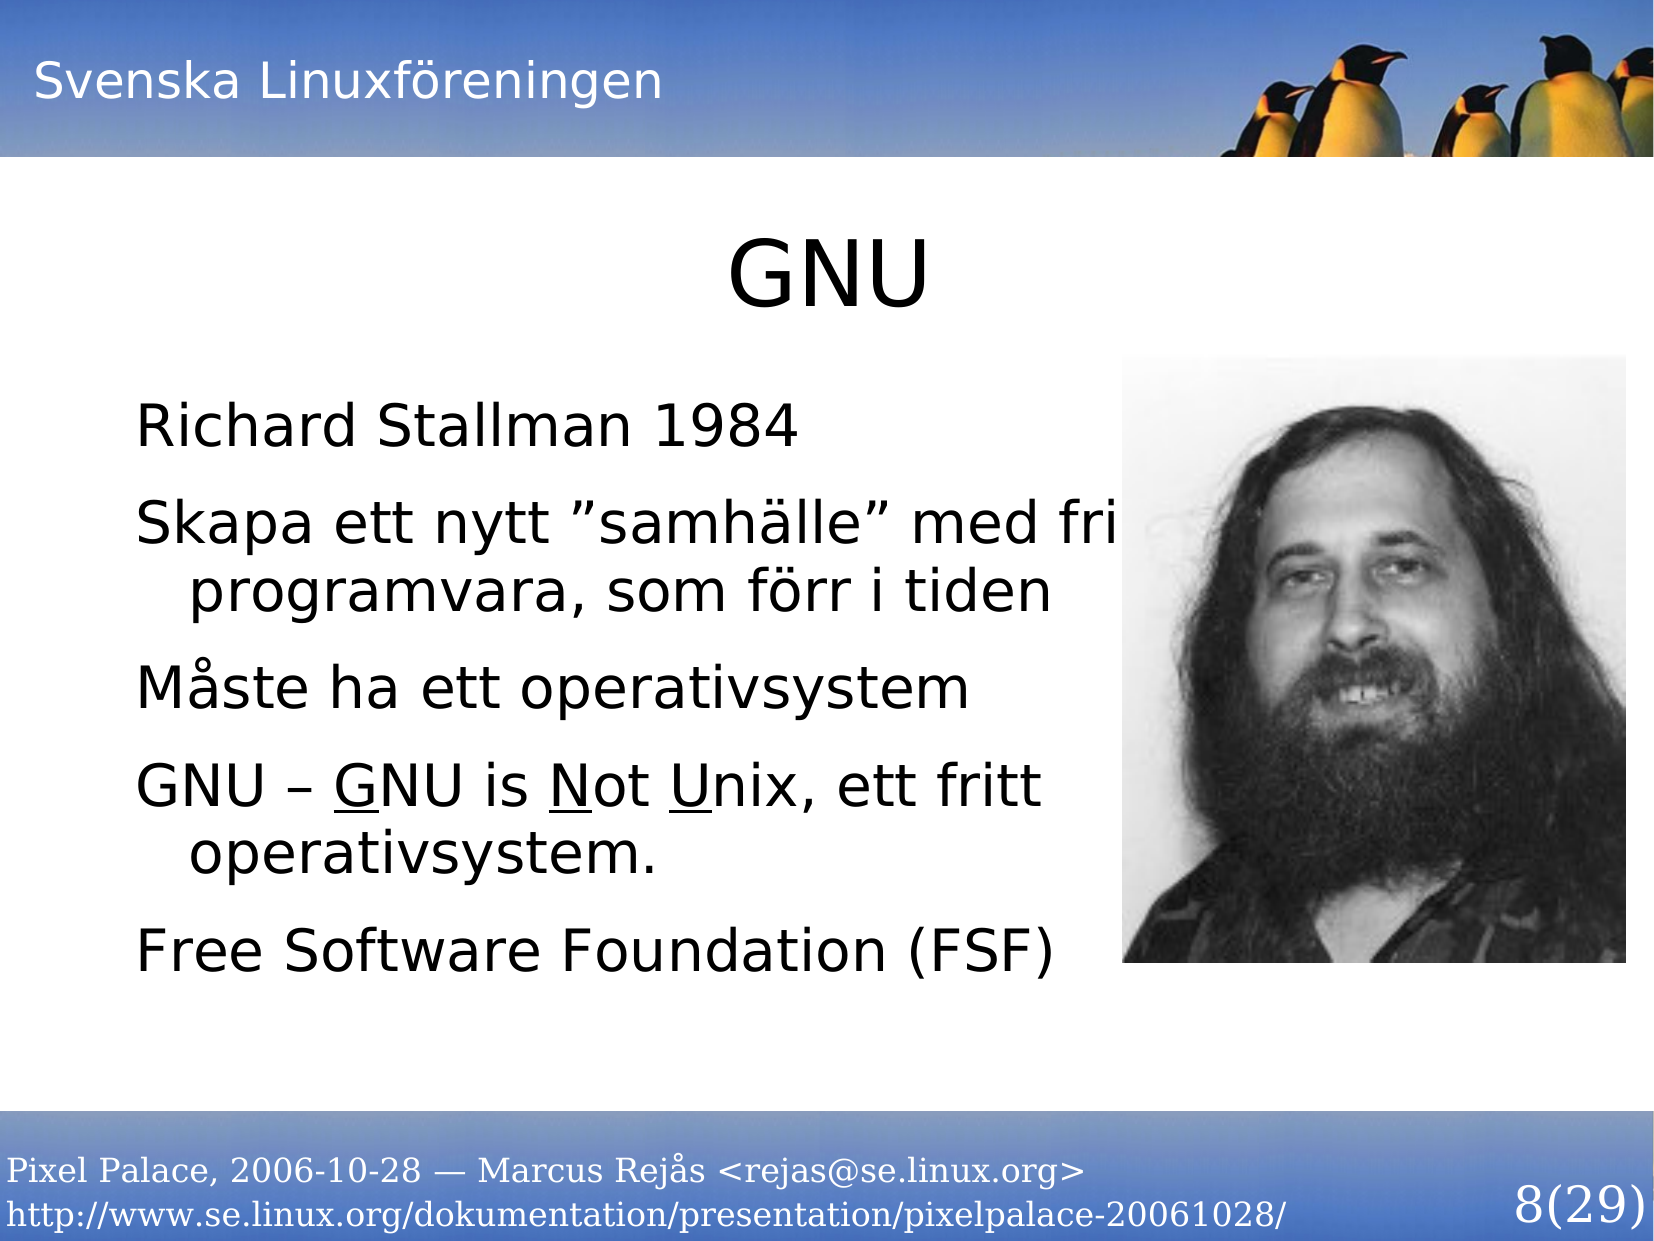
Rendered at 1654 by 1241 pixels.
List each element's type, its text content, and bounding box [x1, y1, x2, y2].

list Richard Stallman 1984 Skapa ett nytt ”samhälle” med fri programvara, som förr i tiden Måste ha ett operativsystem GNU – GNU is Not Unix, ett fritt operativsystem. Free Software Foundation (FSF) [118, 392, 1123, 1091]
title GNU [123, 160, 1537, 389]
picture [1122, 353, 1626, 963]
picture [0, 1111, 1654, 1241]
picture [0, 0, 1654, 157]
